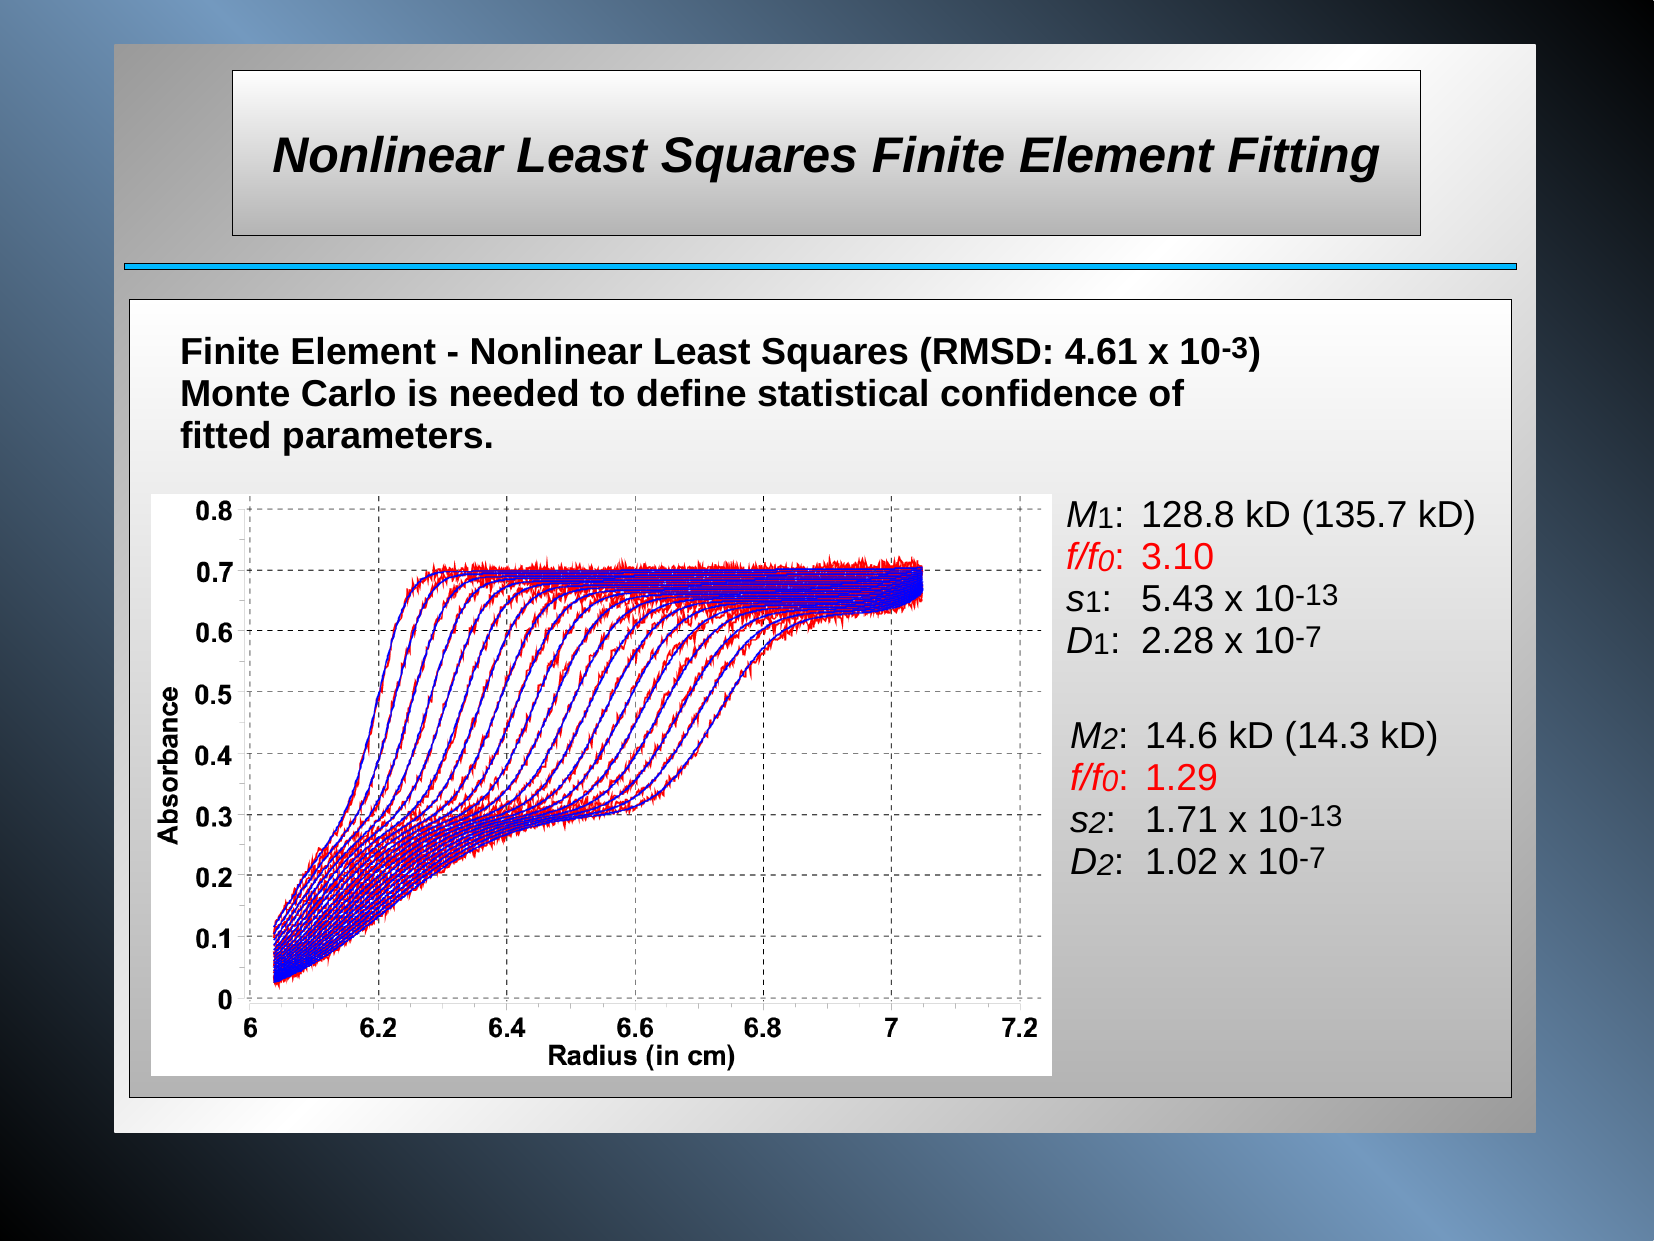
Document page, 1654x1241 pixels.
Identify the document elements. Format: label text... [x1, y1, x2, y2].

text_box [124, 263, 1517, 270]
text_box Nonlinear Least Squares Finite Element Fitting [246, 127, 1407, 195]
text_box Finite Element - Nonlinear Least Squares (RMSD: 4.61 x 10-3) Monte Carlo is needed to define statistical confidence of fitted parameters. [180, 330, 1274, 458]
text_box [129, 299, 1512, 1098]
text_box [232, 70, 1421, 236]
picture [151, 494, 1052, 1076]
text_box M2: 14.6 kD (14.3 kD) f/f0: 1.29 s2: 1.71 x 10-13 D2: 1.02 x 10-7 [1070, 714, 1439, 908]
text_box M1: 128.8 kD (135.7 kD) f/f0: 3.10 s1: 5.43 x 10-13 D1: 2.28 x 10-7 [1066, 493, 1488, 687]
